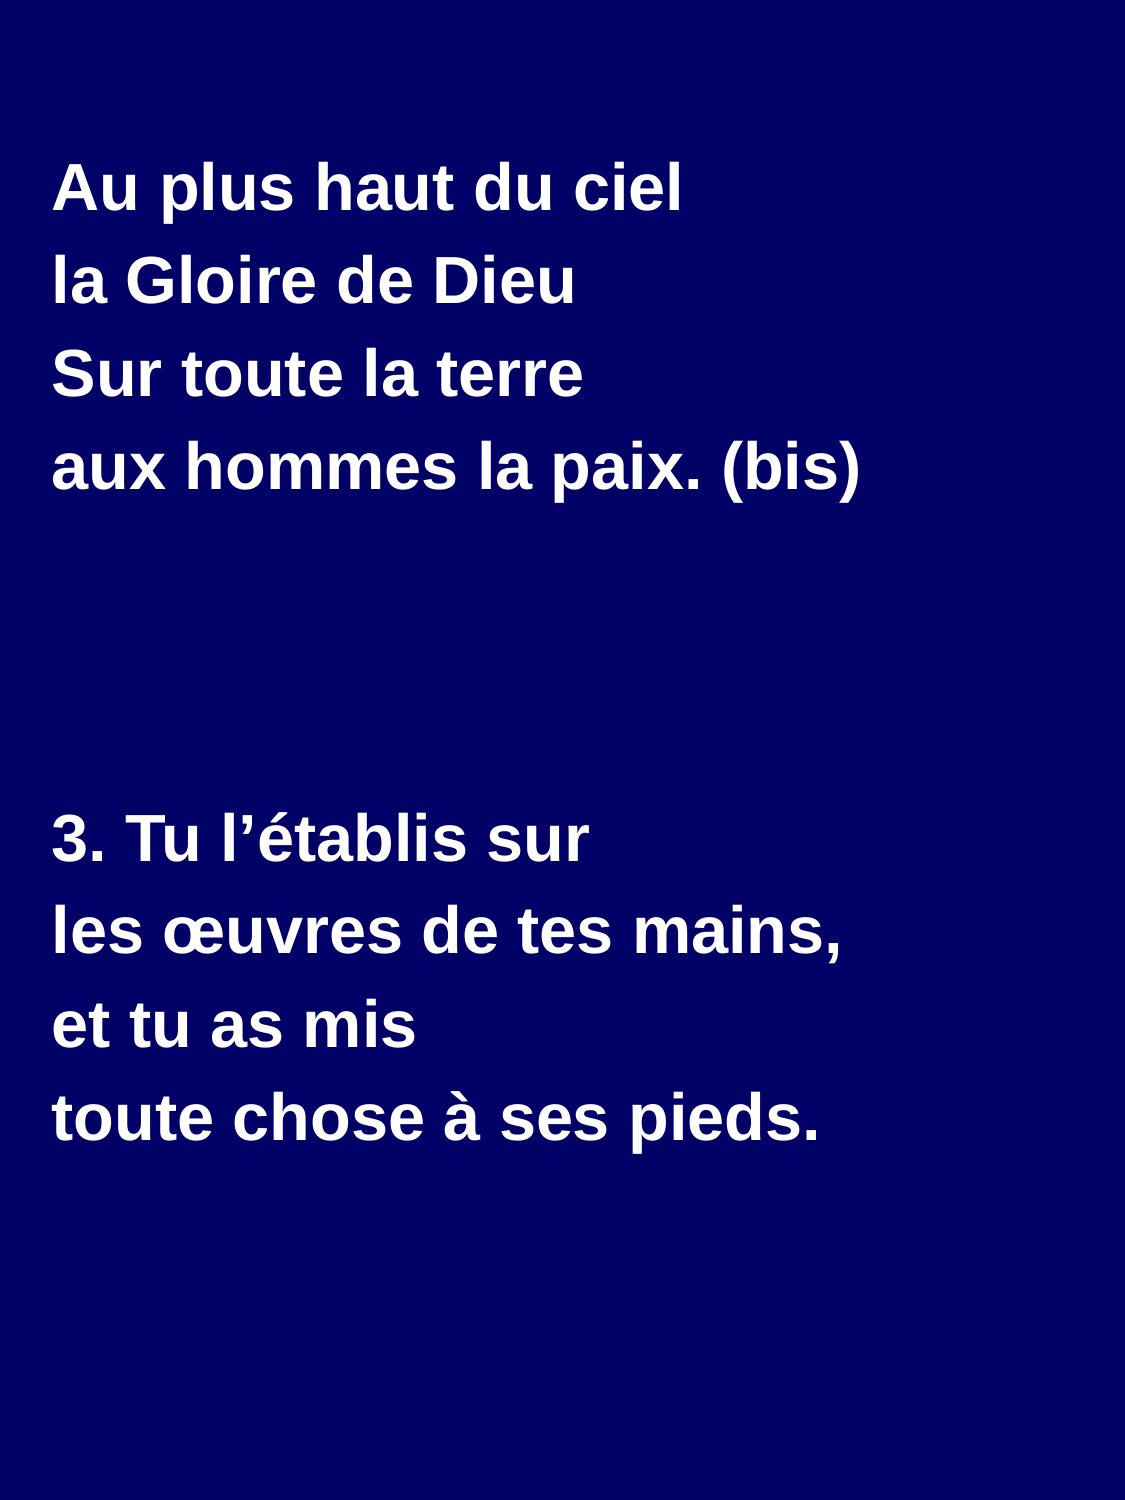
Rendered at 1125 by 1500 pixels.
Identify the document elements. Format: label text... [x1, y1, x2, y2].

text_box Au plus haut du ciel la Gloire de Dieu Sur toute la terre aux hommes la paix. (bis) 3. Tu l’établis sur les œuvres de tes mains, et tu as mis toute chose à ses pieds. [35, 53, 1111, 1453]
